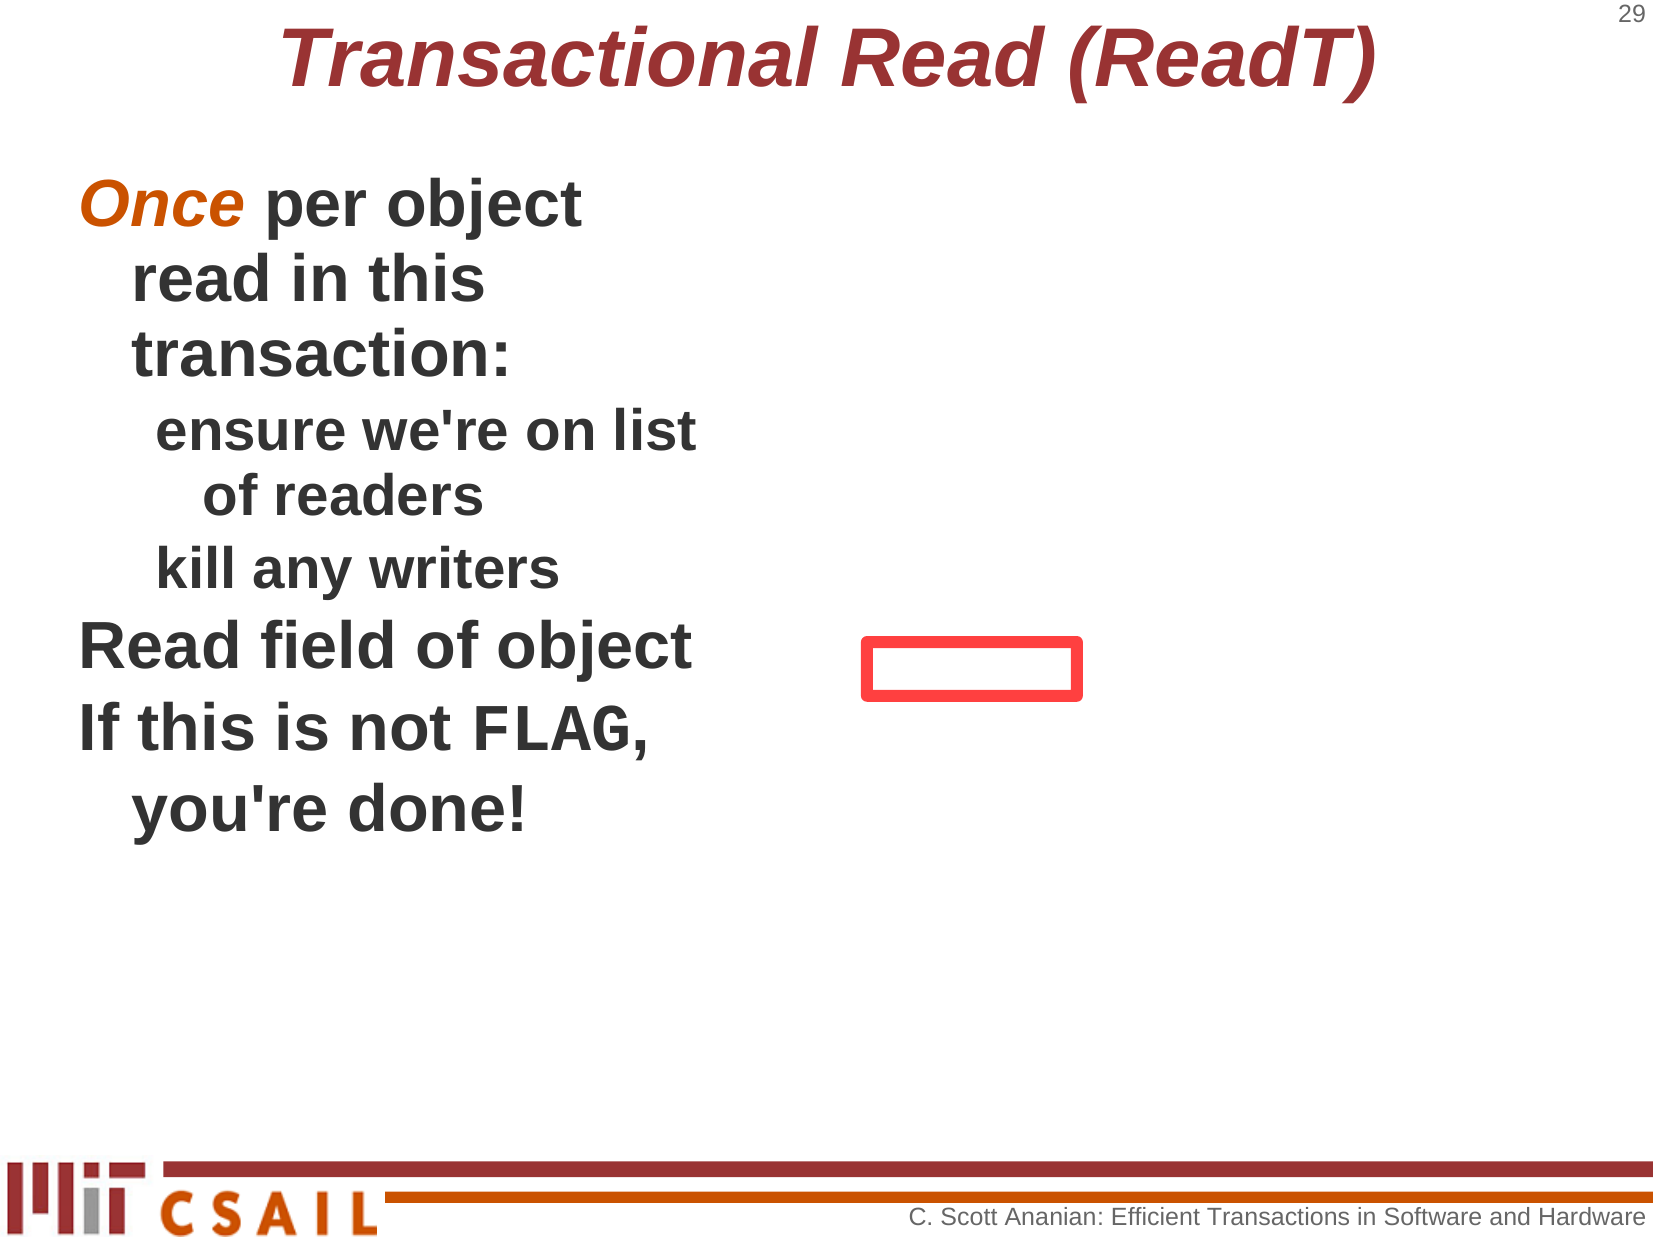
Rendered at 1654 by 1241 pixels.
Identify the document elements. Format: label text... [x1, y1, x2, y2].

list Once per object read in this transaction: ensure we're on list of readers kill any writers Read field of object If this is not FLAG, you're done! [61, 166, 726, 1147]
title Transactional Read (ReadT) [121, 0, 1534, 115]
picture [0, 1155, 377, 1237]
picture [819, 202, 1564, 834]
